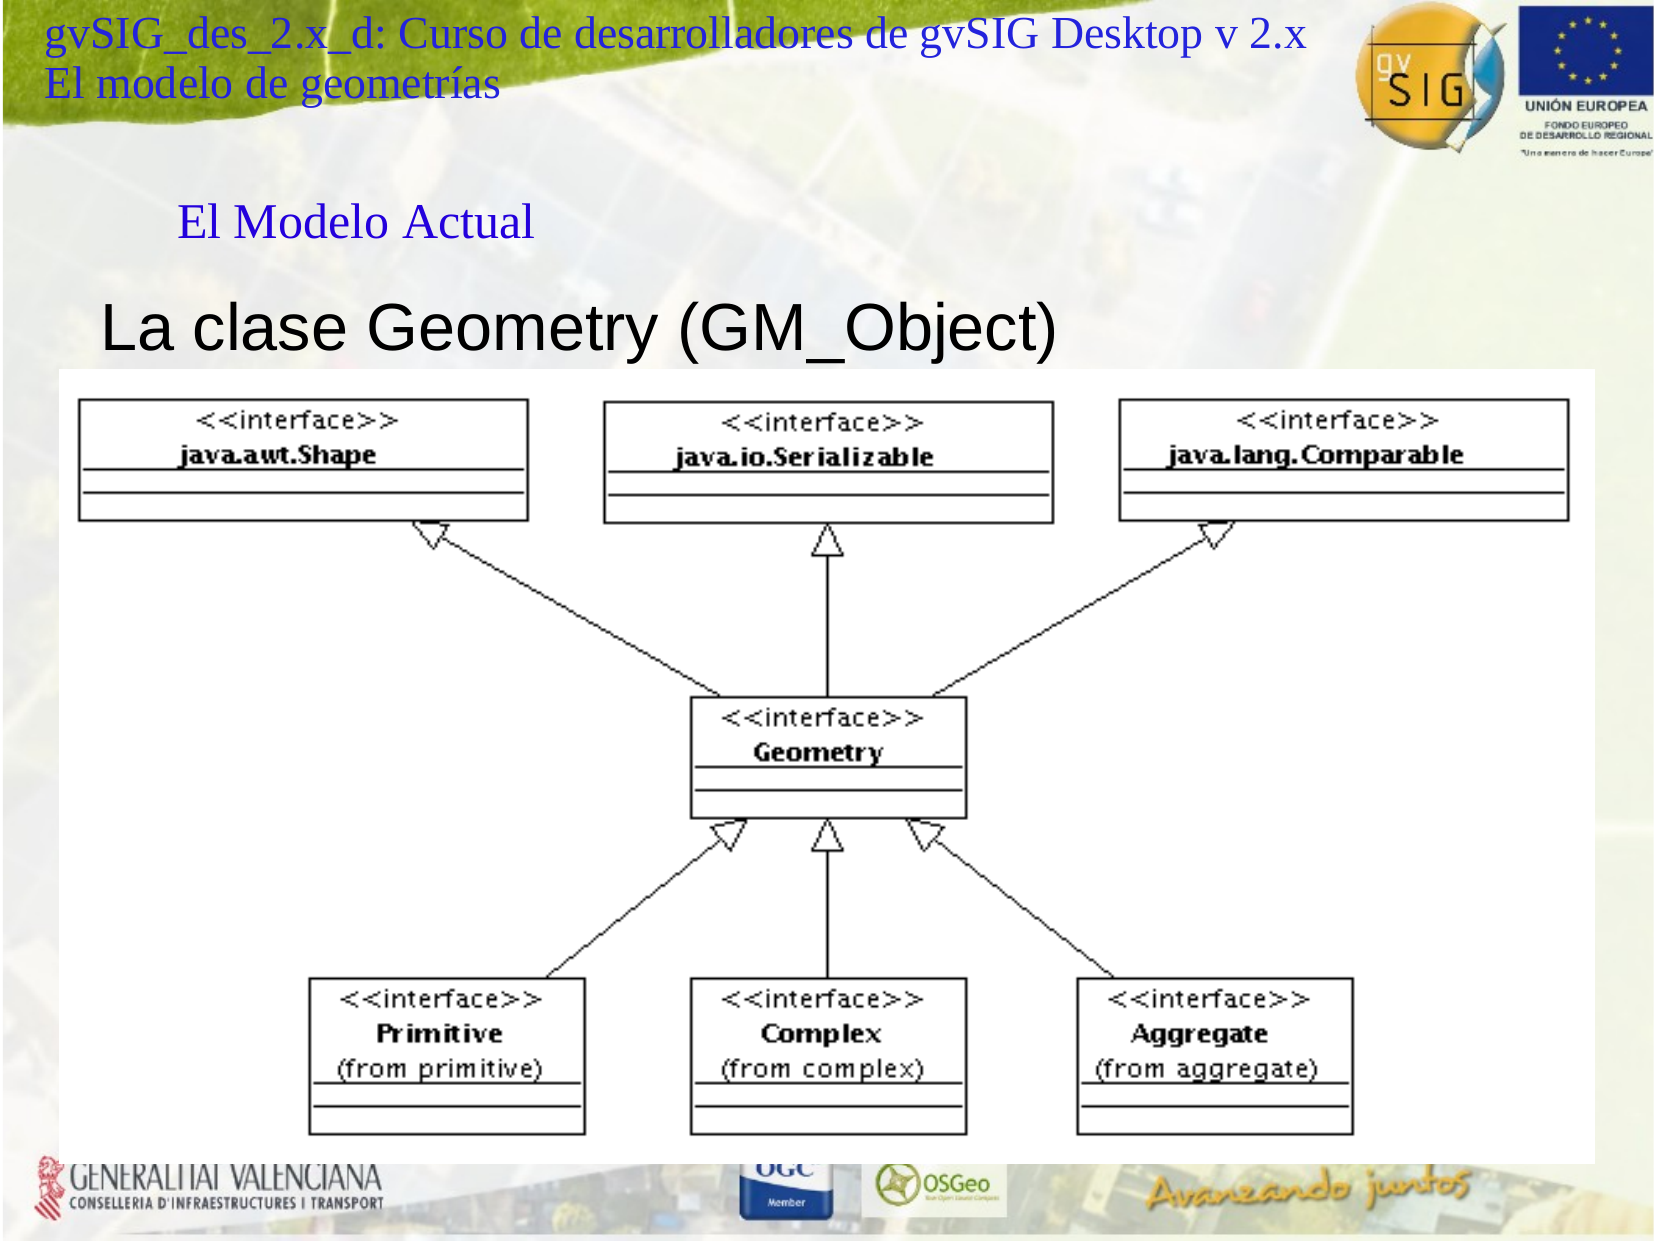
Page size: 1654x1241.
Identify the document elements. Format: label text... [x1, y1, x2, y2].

list La clase Geometry (GM_Object) [82, 290, 1571, 369]
picture [2, 0, 1654, 1241]
title El Modelo Actual [177, 95, 1329, 347]
